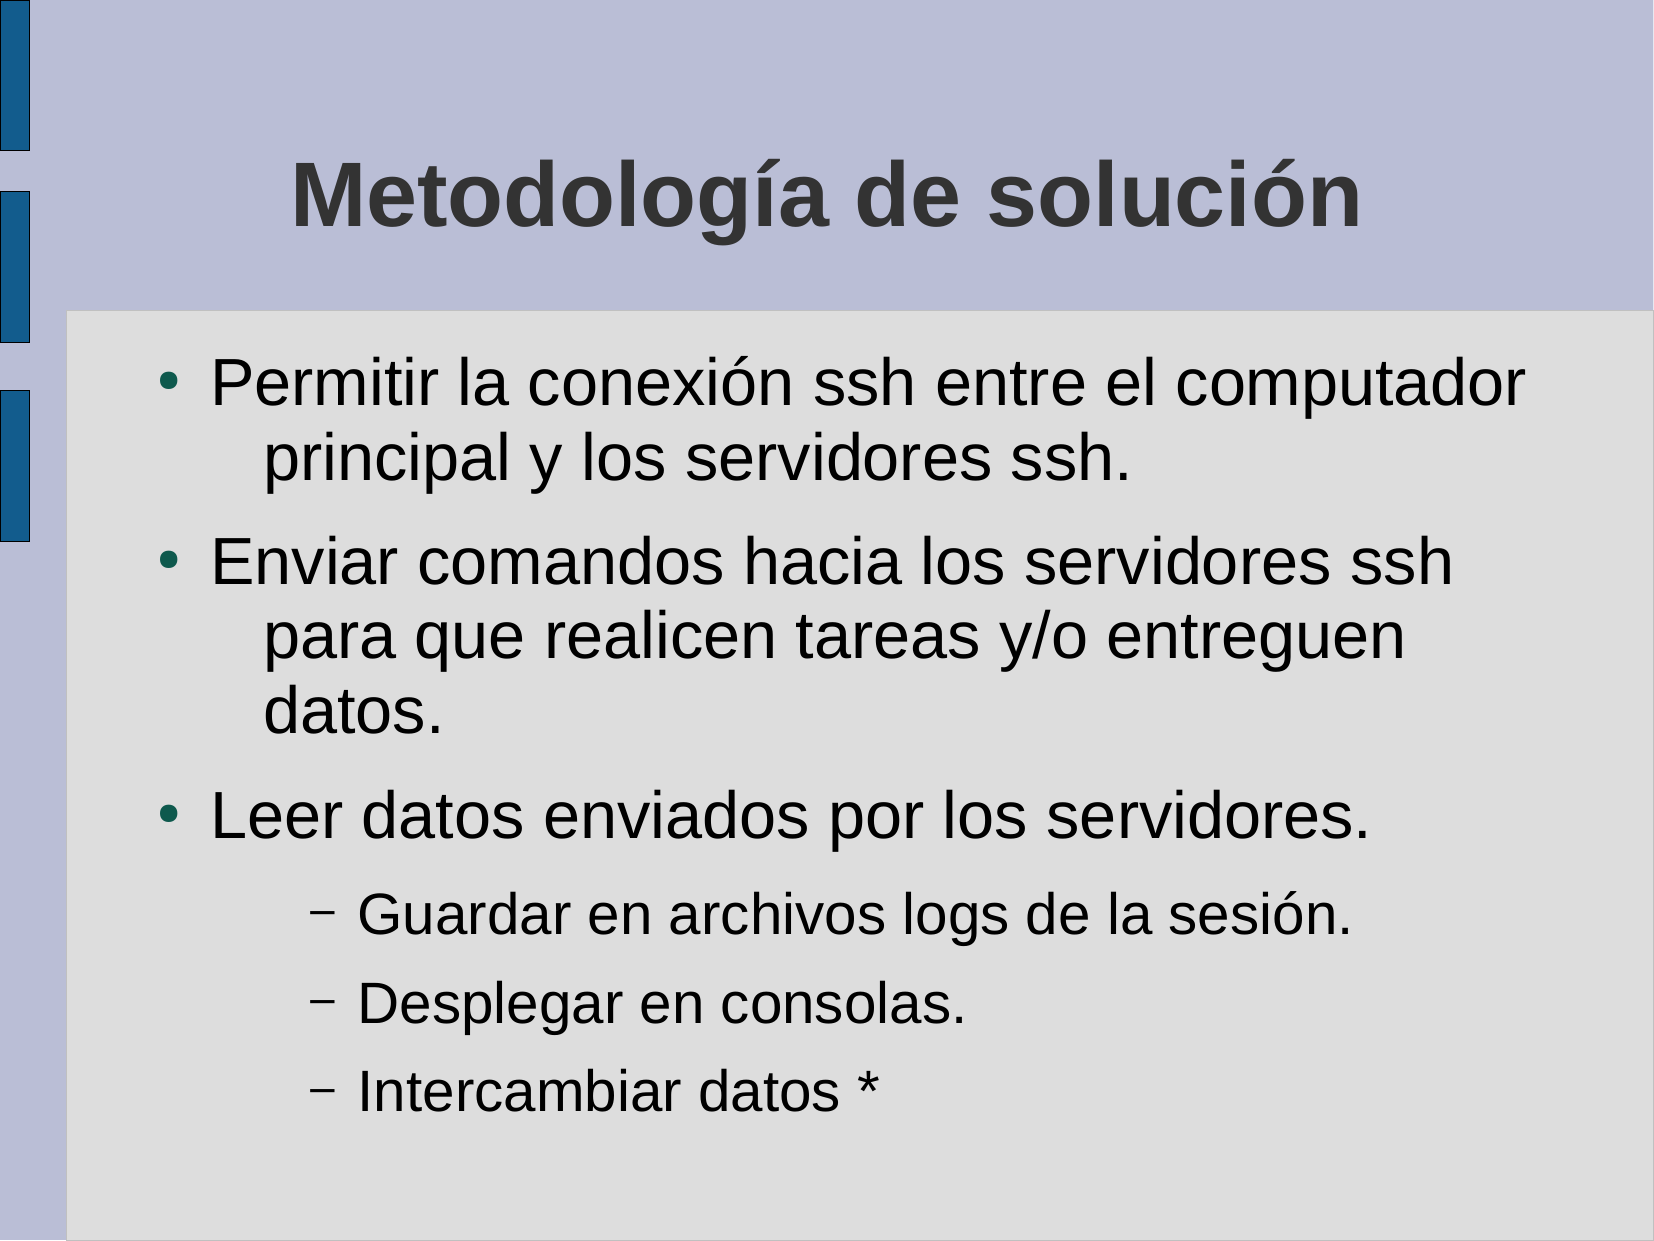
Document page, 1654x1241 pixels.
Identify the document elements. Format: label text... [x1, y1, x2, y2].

list Permitir la conexión ssh entre el computador principal y los servidores ssh. Enviar comandos hacia los servidores ssh para que realicen tareas y/o entreguen datos. Leer datos enviados por los servidores. Guardar en archivos logs de la sesión. Desplegar en consolas. Intercambiar datos * [121, 344, 1534, 1164]
title Metodología de solución [121, 91, 1534, 299]
